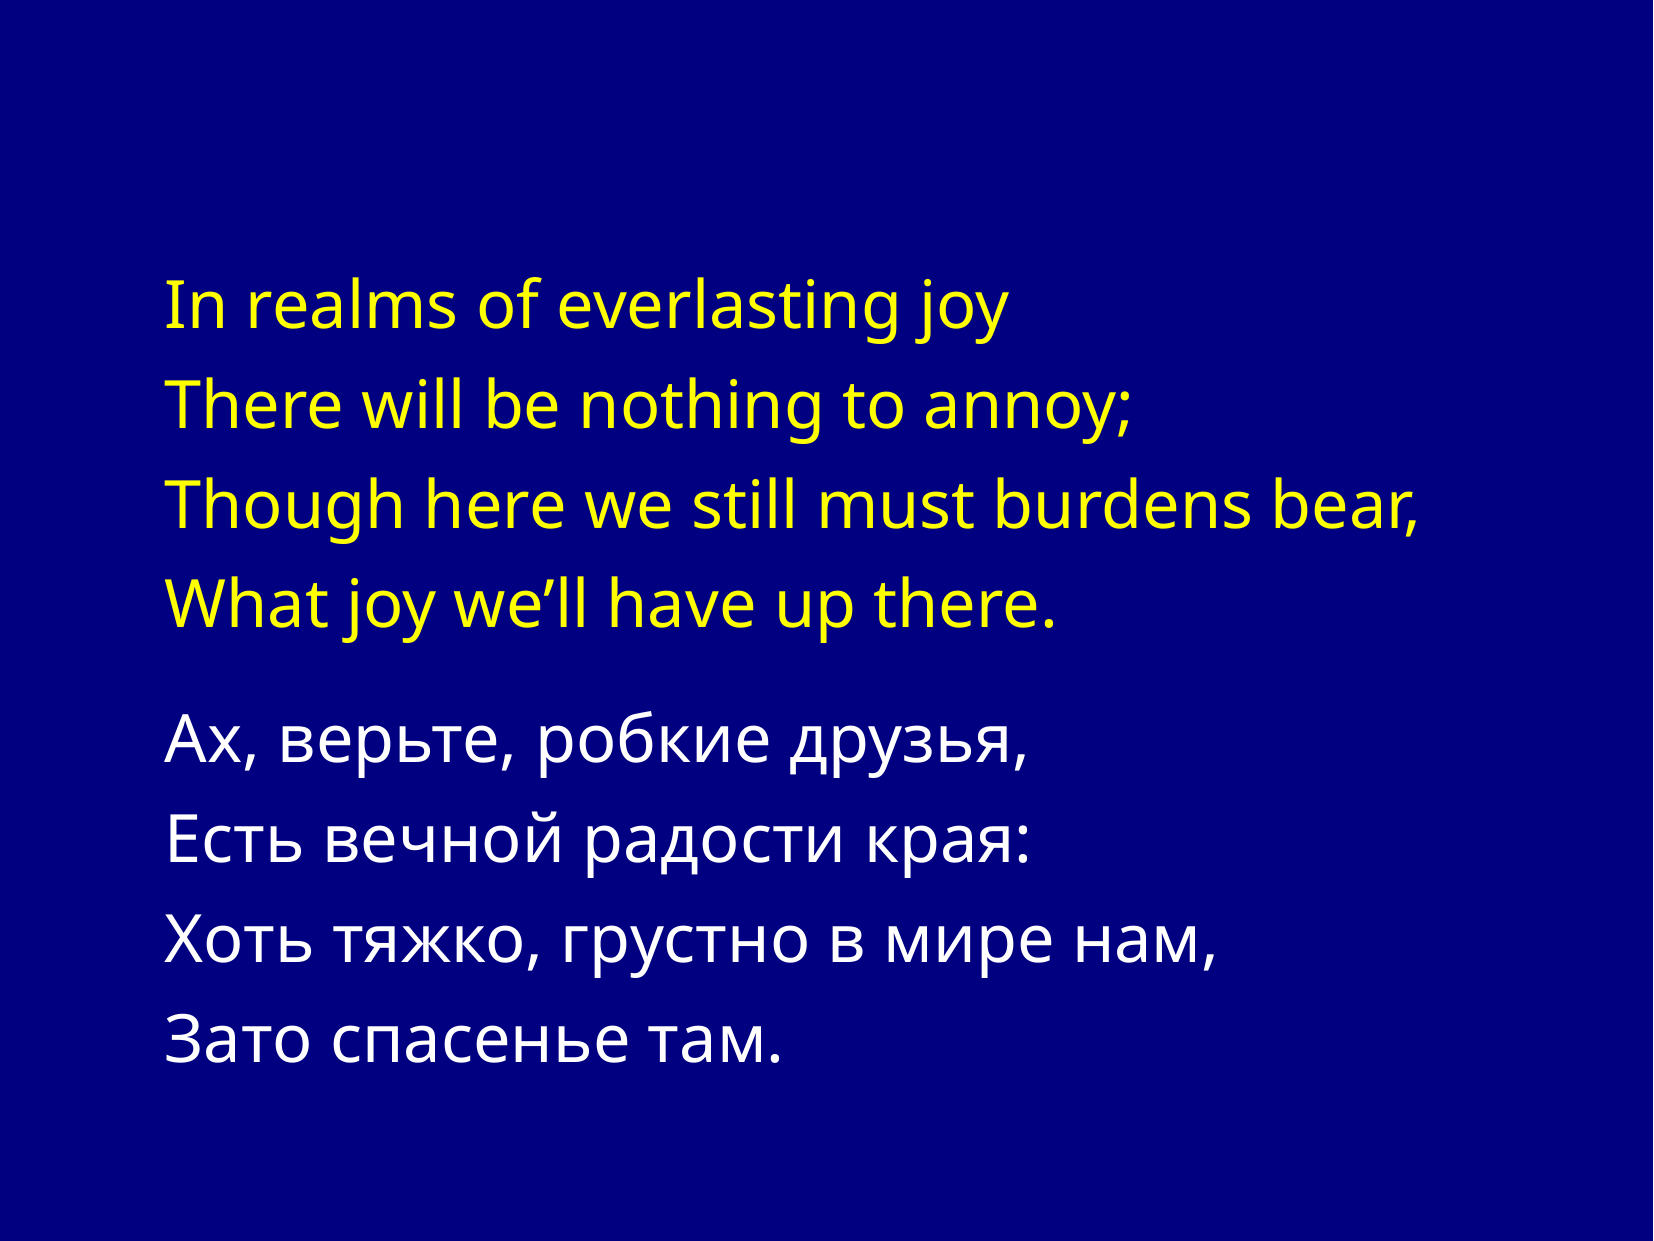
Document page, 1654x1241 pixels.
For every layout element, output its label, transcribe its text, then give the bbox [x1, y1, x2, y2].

text_box In realms of everlasting joy There will be nothing to annoy; Though here we still must burdens bear, What joy we’ll have up there. [37, 150, 1576, 638]
text_box Ах, верьте, робкие друзья, Есть вечной радости края: Хоть тяжко, грустно в мире нам, Зато спасенье там. [37, 675, 1576, 1163]
